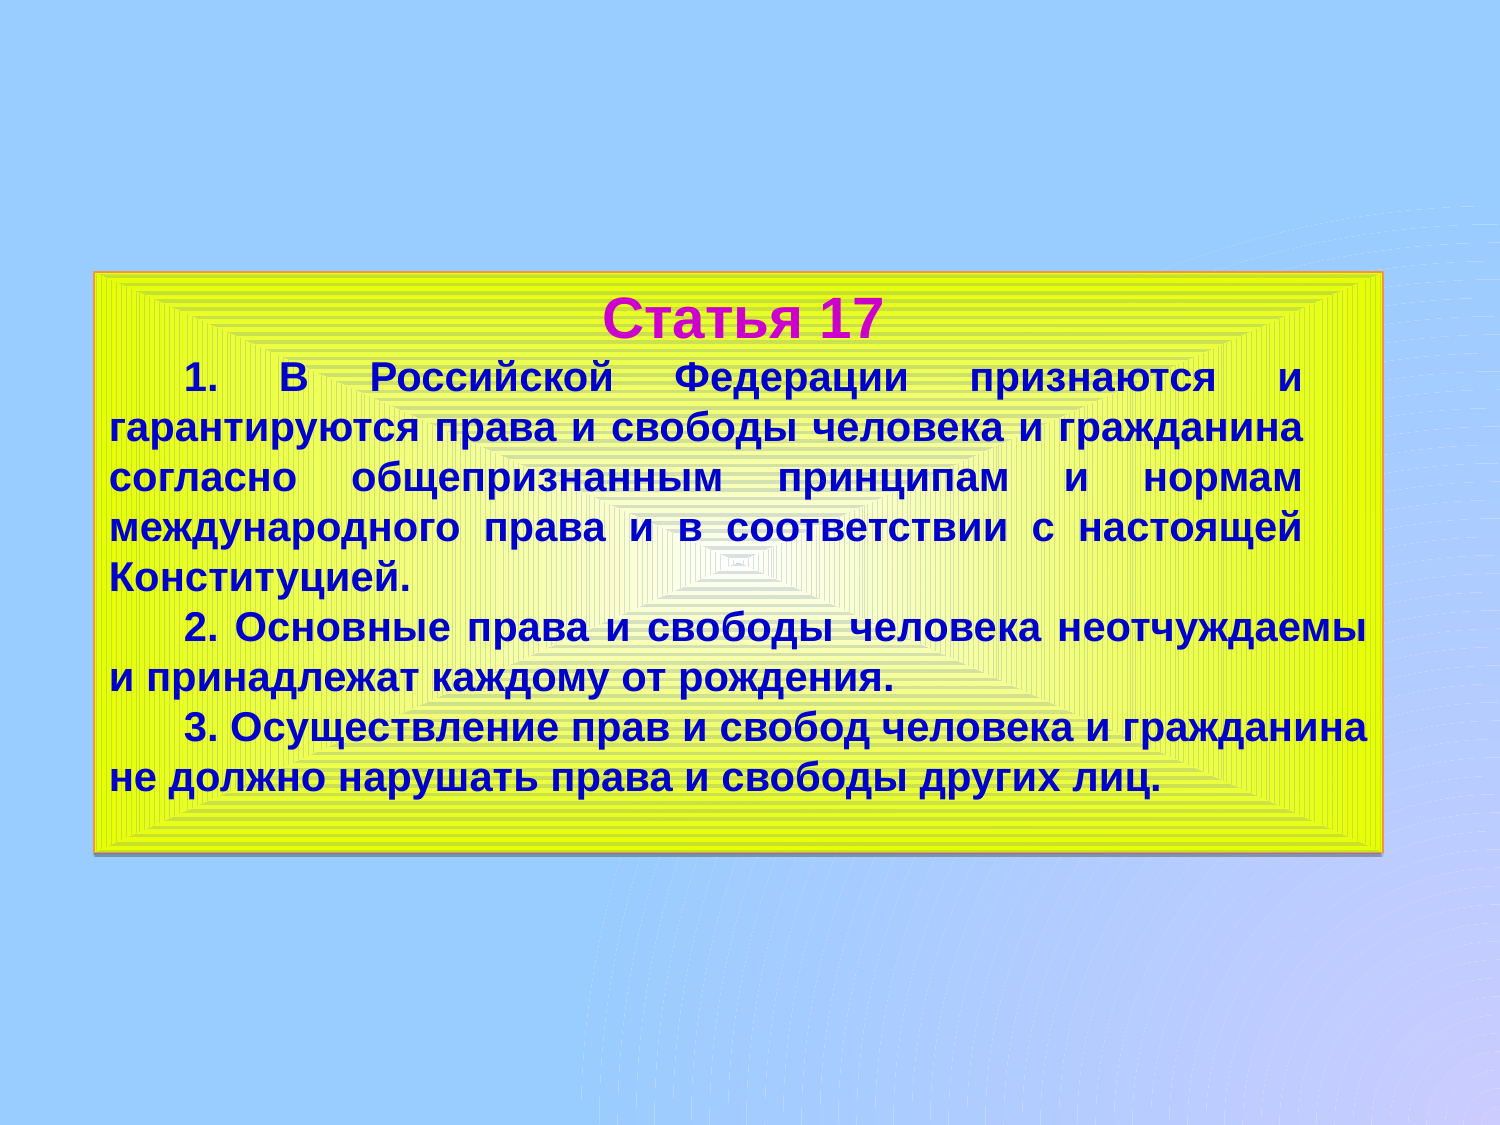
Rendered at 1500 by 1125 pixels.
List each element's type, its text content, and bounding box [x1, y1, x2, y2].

text_box Статья 17 1. В Российской Федерации признаются и гарантируются права и свободы человека и гражданина согласно общепризнанным принципам и нормам международного права и в соответствии с настоящей Конституцией. 2. Основные права и свободы человека неотчуждаемы и принадлежат каждому от рождения. 3. Осуществление прав и свобод человека и гражданина не должно нарушать права и свободы других лиц. [94, 272, 1383, 852]
